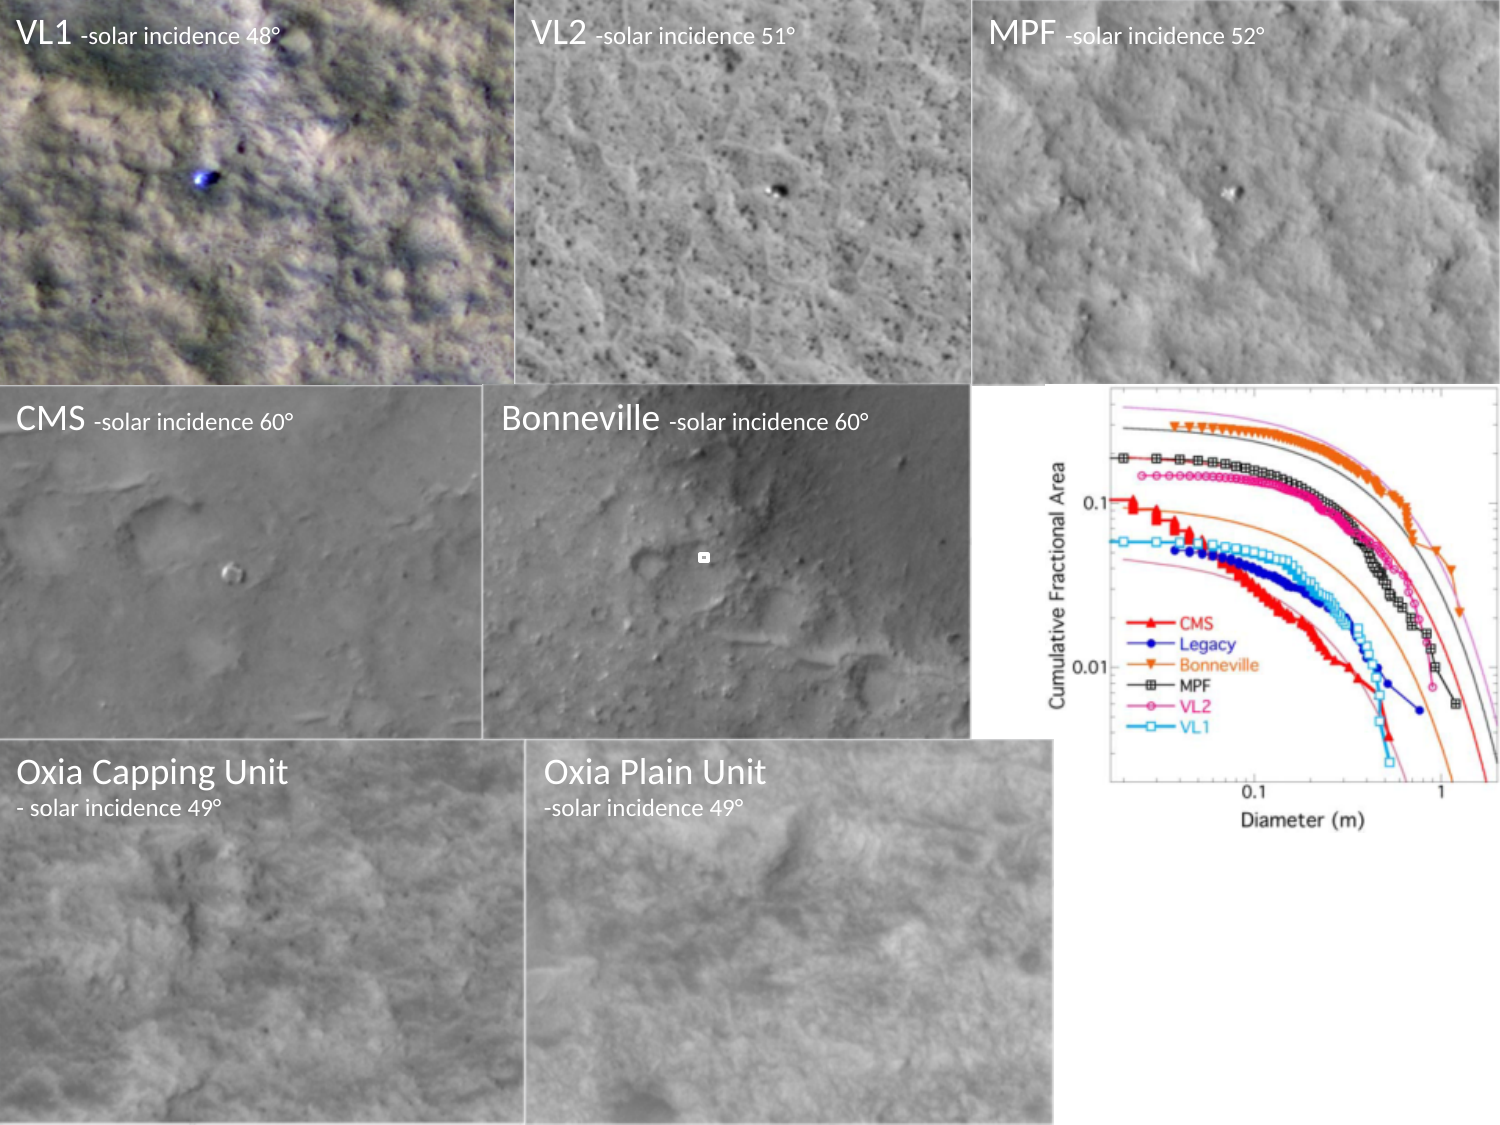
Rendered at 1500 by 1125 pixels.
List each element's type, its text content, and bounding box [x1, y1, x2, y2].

picture [0, 0, 1500, 1125]
text_box VL1 -solar incidence 48° [1, 0, 302, 60]
text_box CMS -solar incidence 60° [1, 385, 315, 446]
text_box [700, 554, 708, 562]
text_box Oxia Capping Unit - solar incidence 49° [1, 739, 304, 830]
text_box MPF -solar incidence 52° [973, 0, 1286, 60]
text_box VL2 -solar incidence 51° [516, 0, 817, 60]
text_box Bonneville -solar incidence 60° [486, 385, 890, 446]
text_box Oxia Plain Unit -solar incidence 49° [529, 739, 782, 830]
